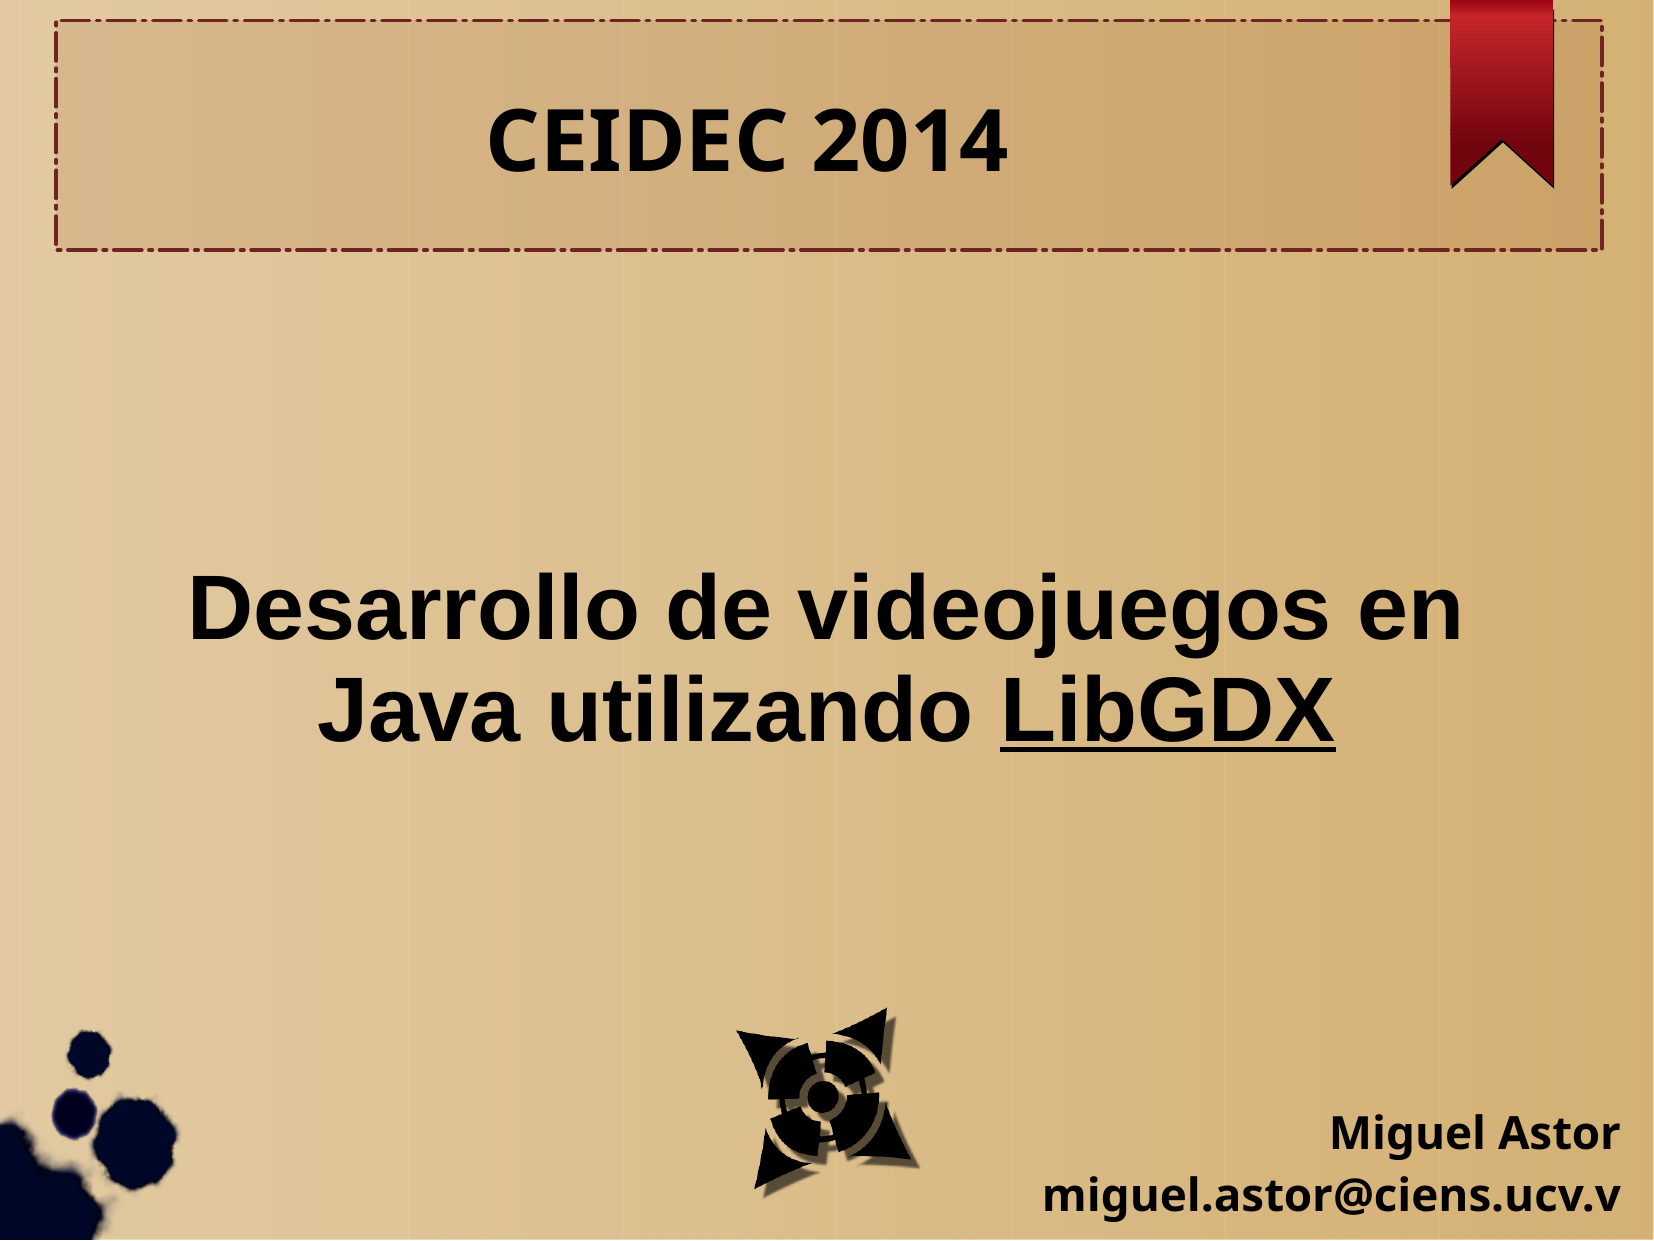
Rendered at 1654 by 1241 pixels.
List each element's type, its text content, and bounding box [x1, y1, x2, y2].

text_box Miguel Astor miguel.astor@ciens.ucv.ve [1012, 1092, 1636, 1211]
title CEIDEC 2014 [82, 47, 1412, 229]
picture [731, 998, 923, 1205]
subtitle Desarrollo de videojuegos en Java utilizando LibGDX [82, 299, 1571, 1019]
